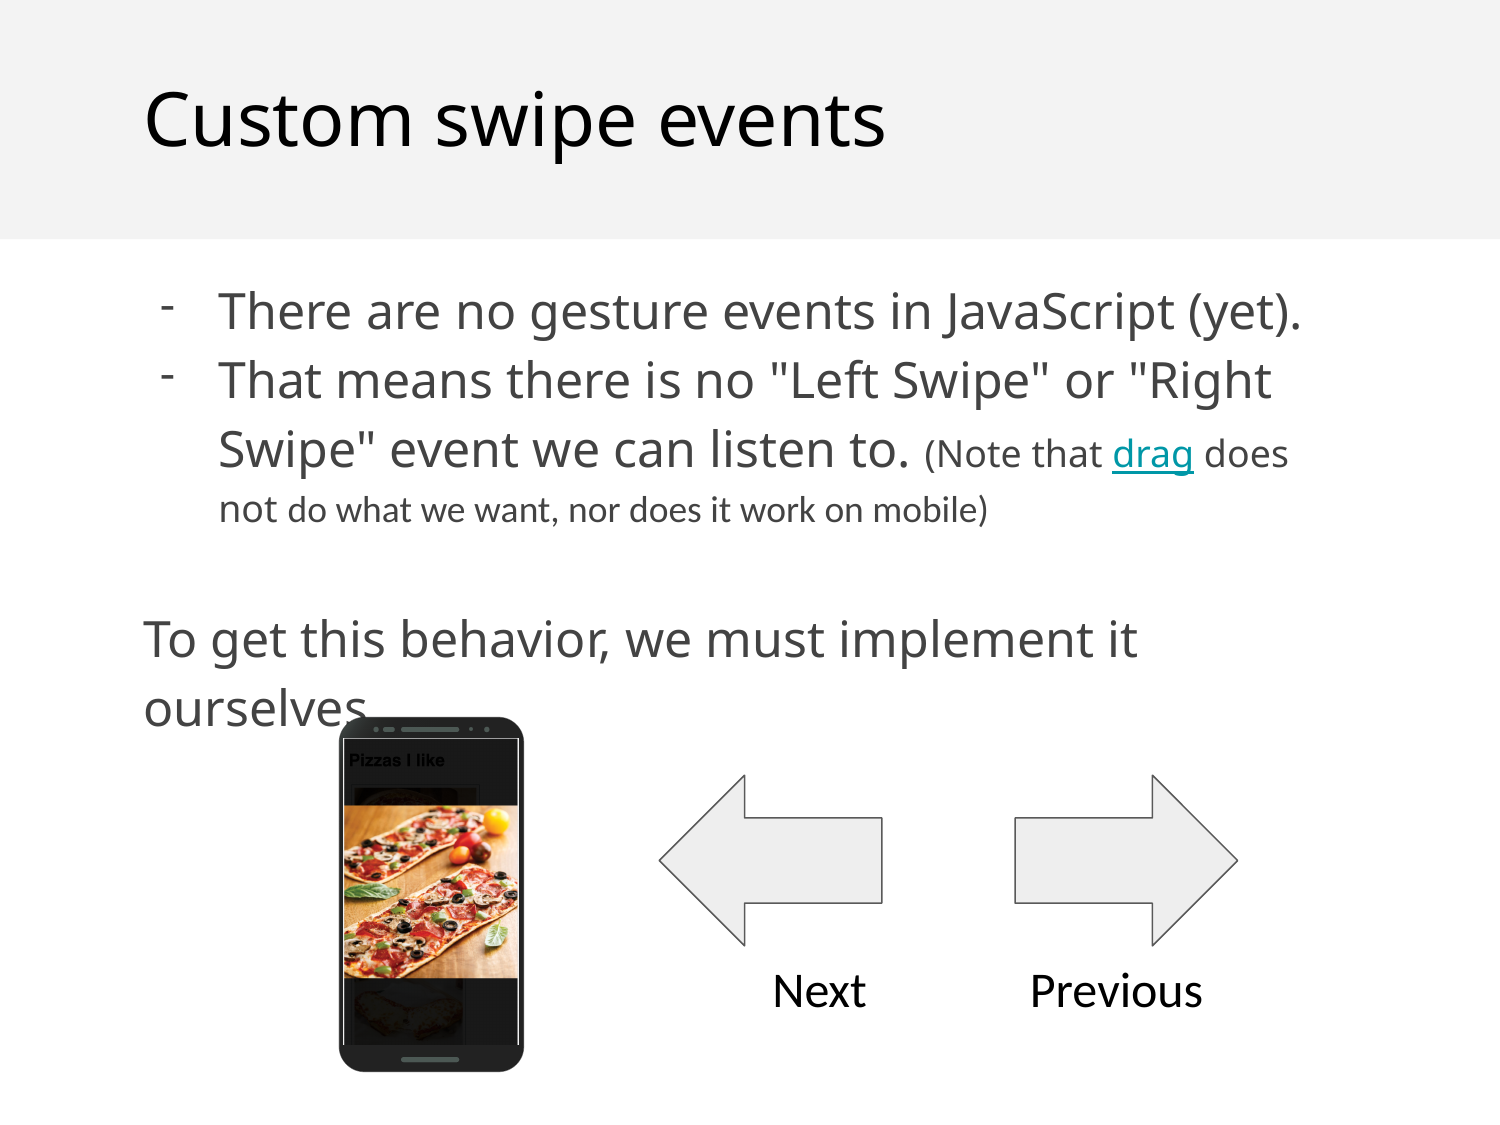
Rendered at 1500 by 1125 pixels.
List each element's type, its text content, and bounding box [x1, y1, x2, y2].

text_box Next [518, 917, 882, 1058]
text_box [1015, 775, 1238, 917]
text_box Previous [1015, 917, 1379, 1058]
list There are no gesture events in JavaScript (yet). That means there is no "Left Swipe" or "Right Swipe" event we can listen to. (Note that drag does not do what we want, nor does it work on mobile) To get this behavior, we must implement it ourselves. [128, 255, 1372, 1004]
text_box [659, 775, 882, 917]
picture [333, 715, 529, 1081]
title Custom swipe events [128, 56, 1372, 183]
